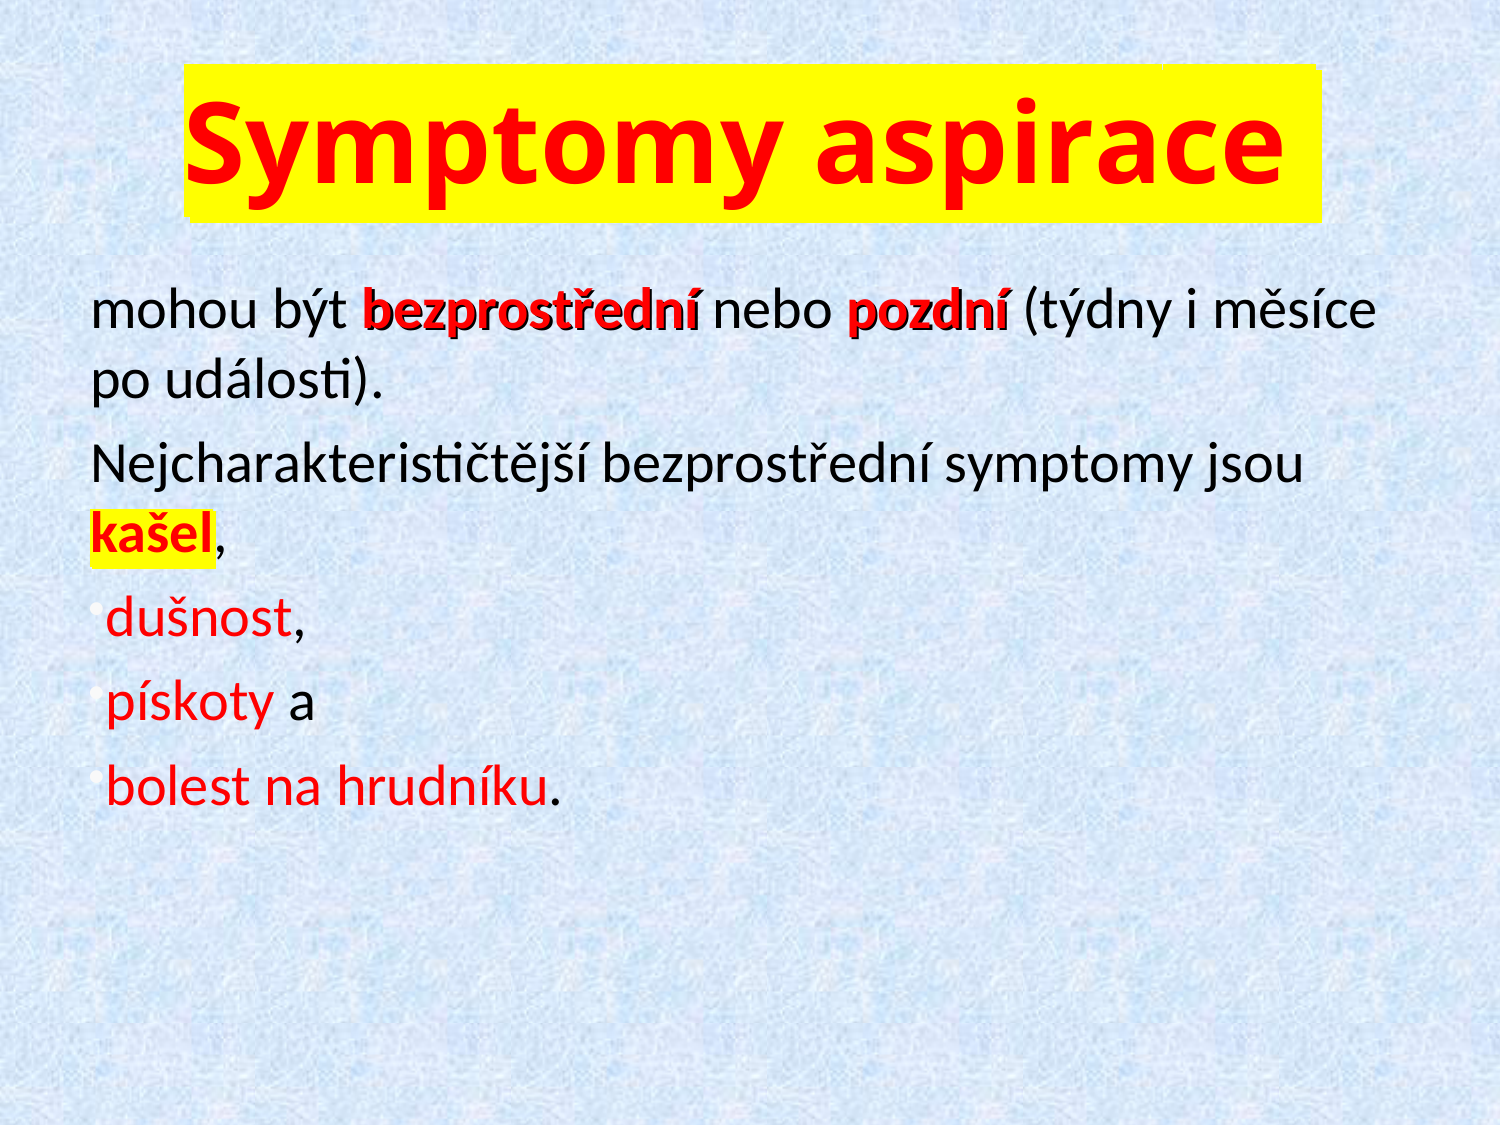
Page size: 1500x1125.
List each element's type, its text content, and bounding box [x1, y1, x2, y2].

list mohou být bezprostřední nebo pozdní (týdny i měsíce po události). Nejcharakterističtější bezprostřední symptomy jsou kašel, dušnost, pískoty a bolest na hrudníku. [75, 262, 1426, 832]
title Symptomy aspirace [75, 62, 1426, 215]
